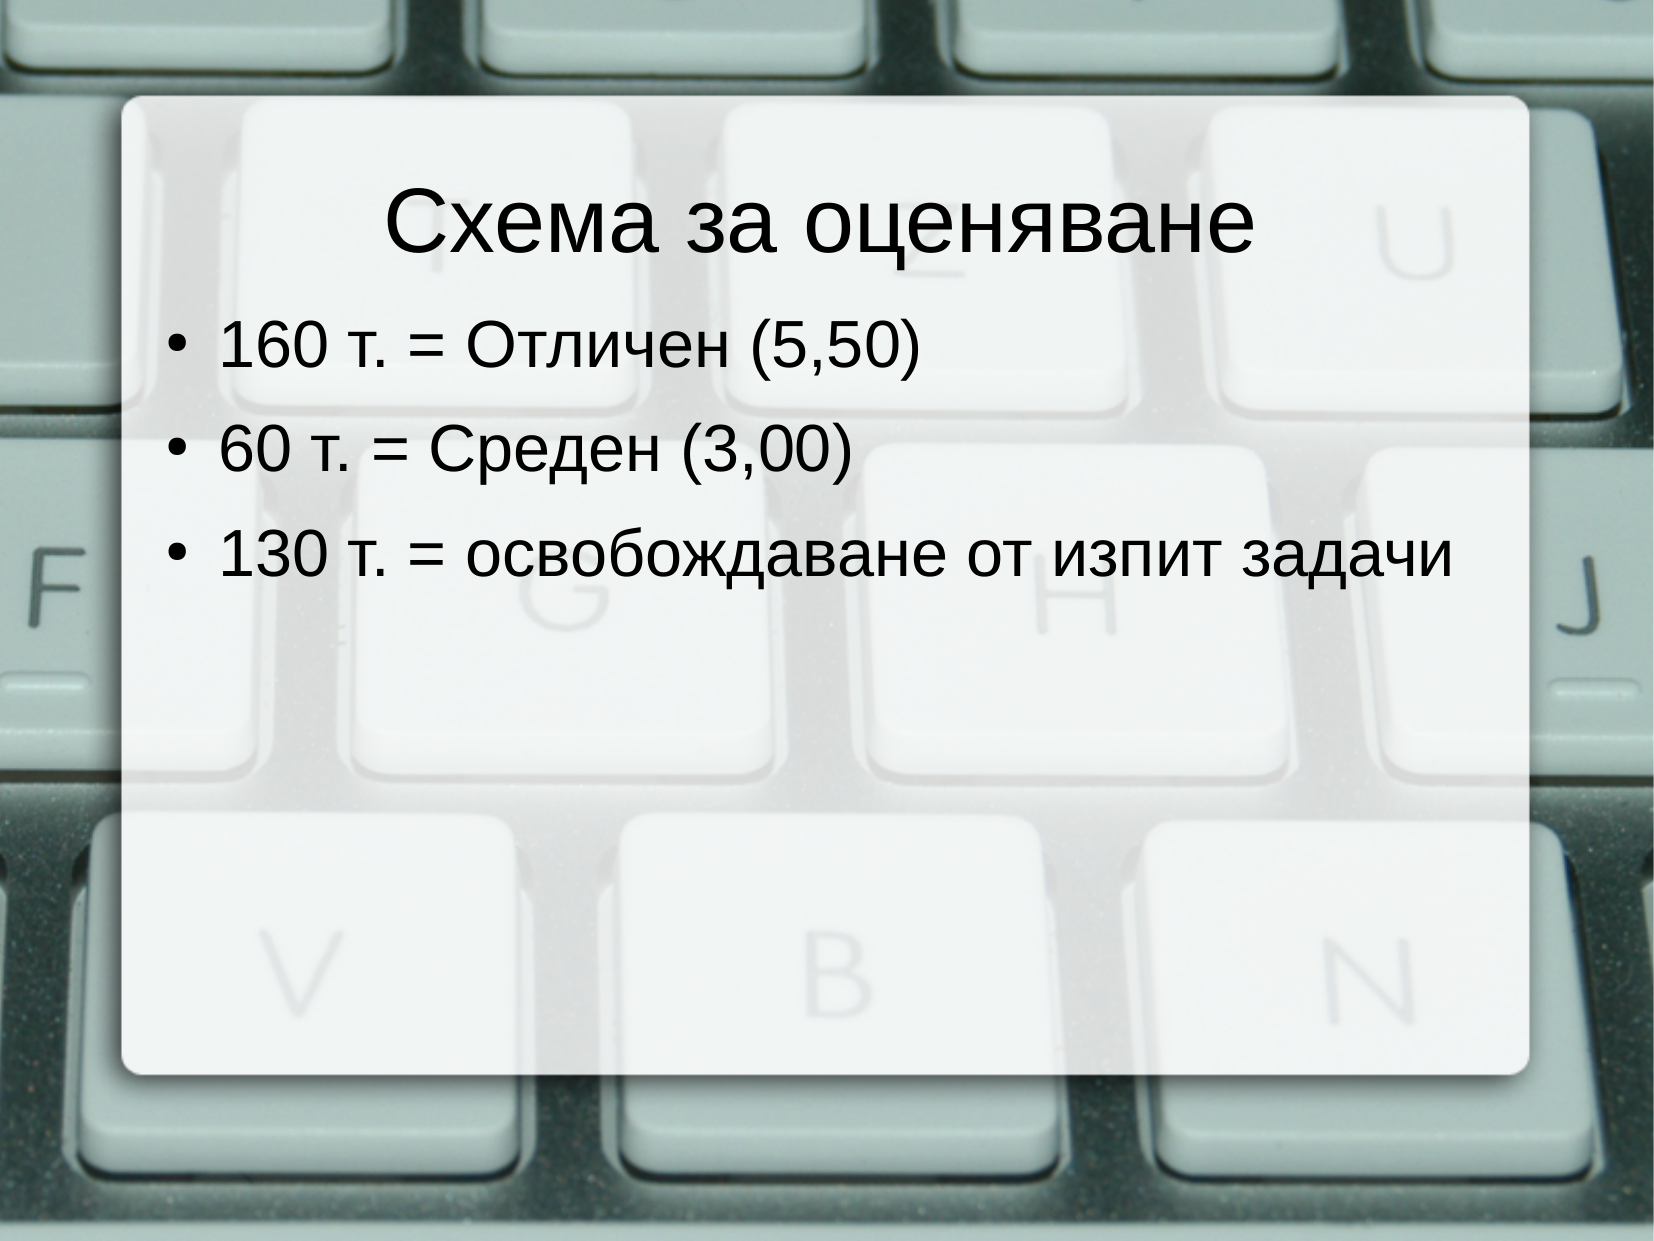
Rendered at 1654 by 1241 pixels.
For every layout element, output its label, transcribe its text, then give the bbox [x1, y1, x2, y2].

title Схема за оценяване [135, 117, 1506, 325]
picture [0, 0, 1654, 1241]
list 160 т. = Отличен (5,50) 60 т. = Среден (3,00) 130 т. = освобождаване от изпит задачи [147, 325, 1506, 1027]
